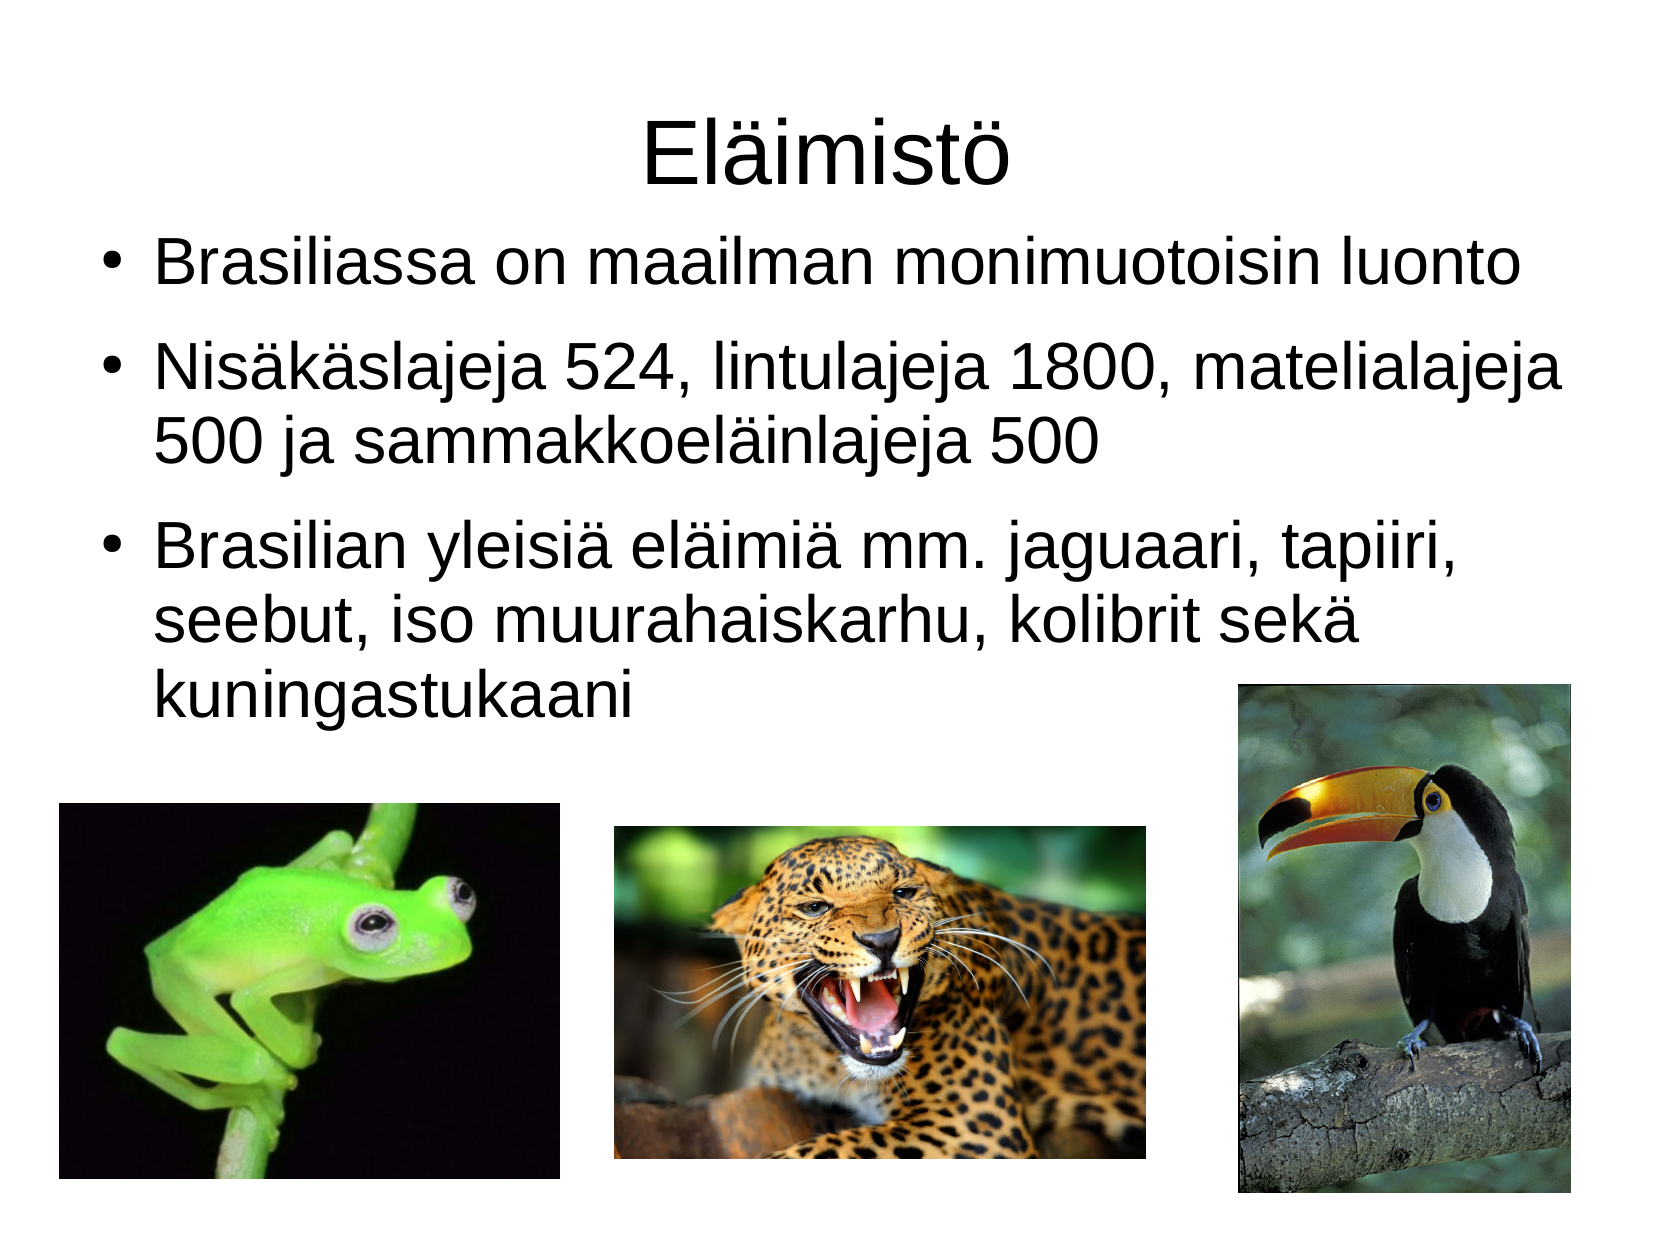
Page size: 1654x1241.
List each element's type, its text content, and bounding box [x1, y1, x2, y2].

title Eläimistö [82, 49, 1571, 224]
picture [1238, 684, 1571, 1193]
picture [614, 826, 1146, 1159]
list Brasiliassa on maailman monimuotoisin luonto Nisäkäslajeja 524, lintulajeja 1800, matelialajeja 500 ja sammakkoeläinlajeja 500 Brasilian yleisiä eläimiä mm. jaguaari, tapiiri, seebut, iso muurahaiskarhu, kolibrit sekä kuningastukaani [82, 224, 1571, 944]
picture [59, 803, 560, 1179]
